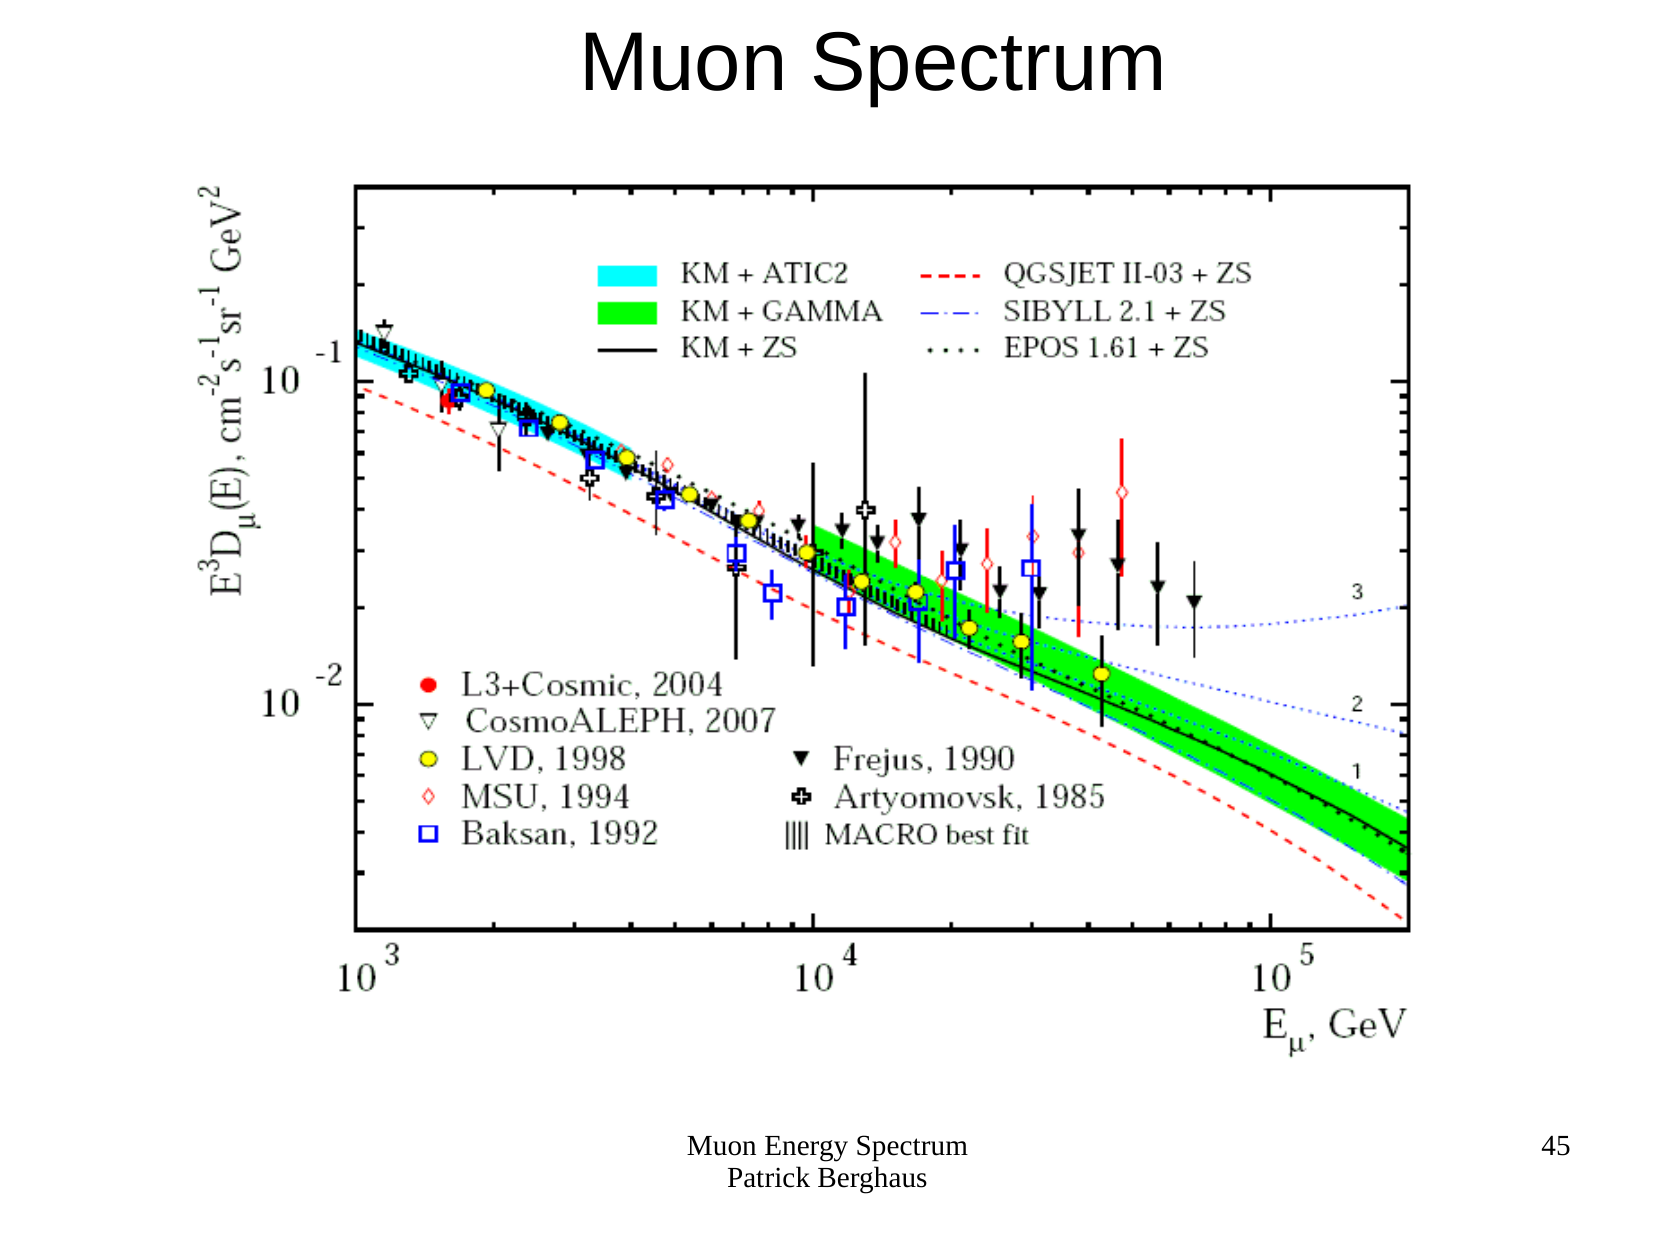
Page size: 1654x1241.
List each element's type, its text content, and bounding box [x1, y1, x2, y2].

text_box Muon Spectrum [564, 7, 1182, 147]
picture [130, 121, 1479, 1071]
